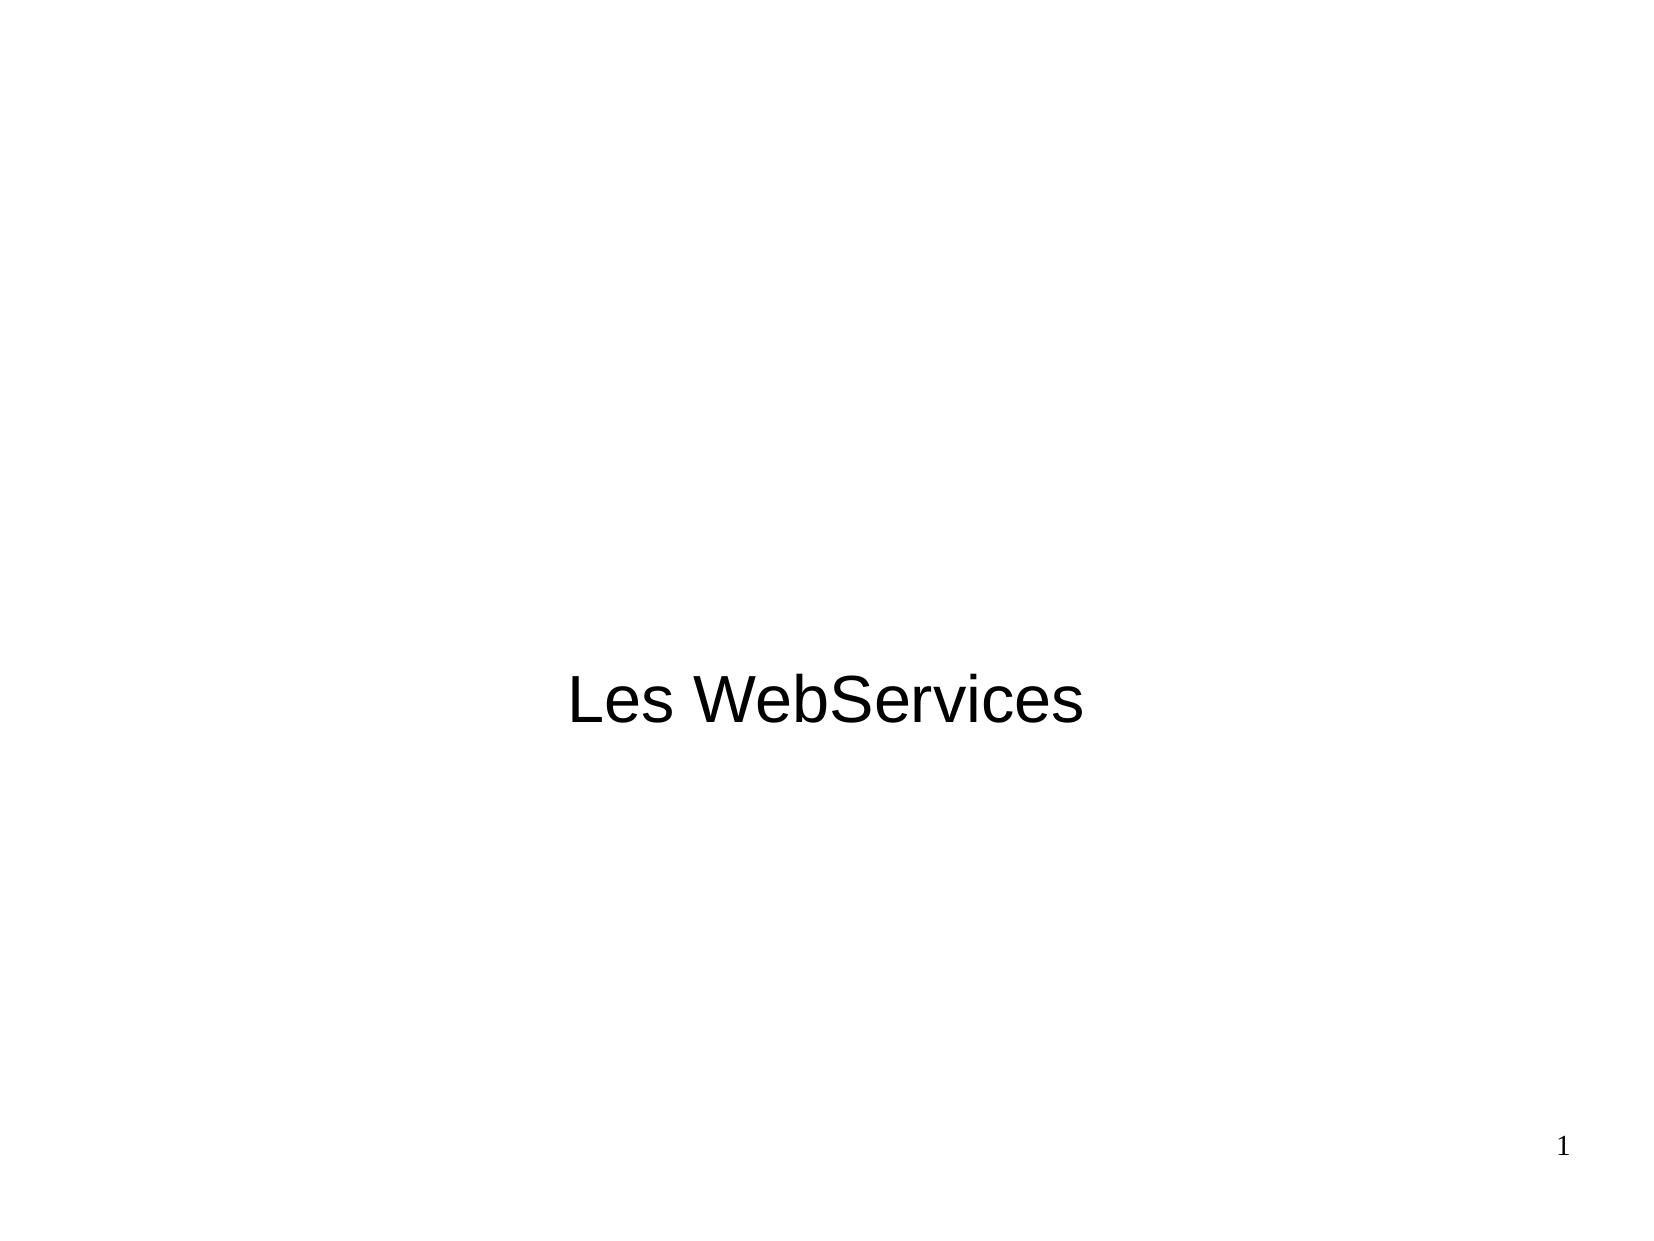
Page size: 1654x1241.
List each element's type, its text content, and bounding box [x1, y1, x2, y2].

subtitle Les WebServices [82, 297, 1571, 1102]
